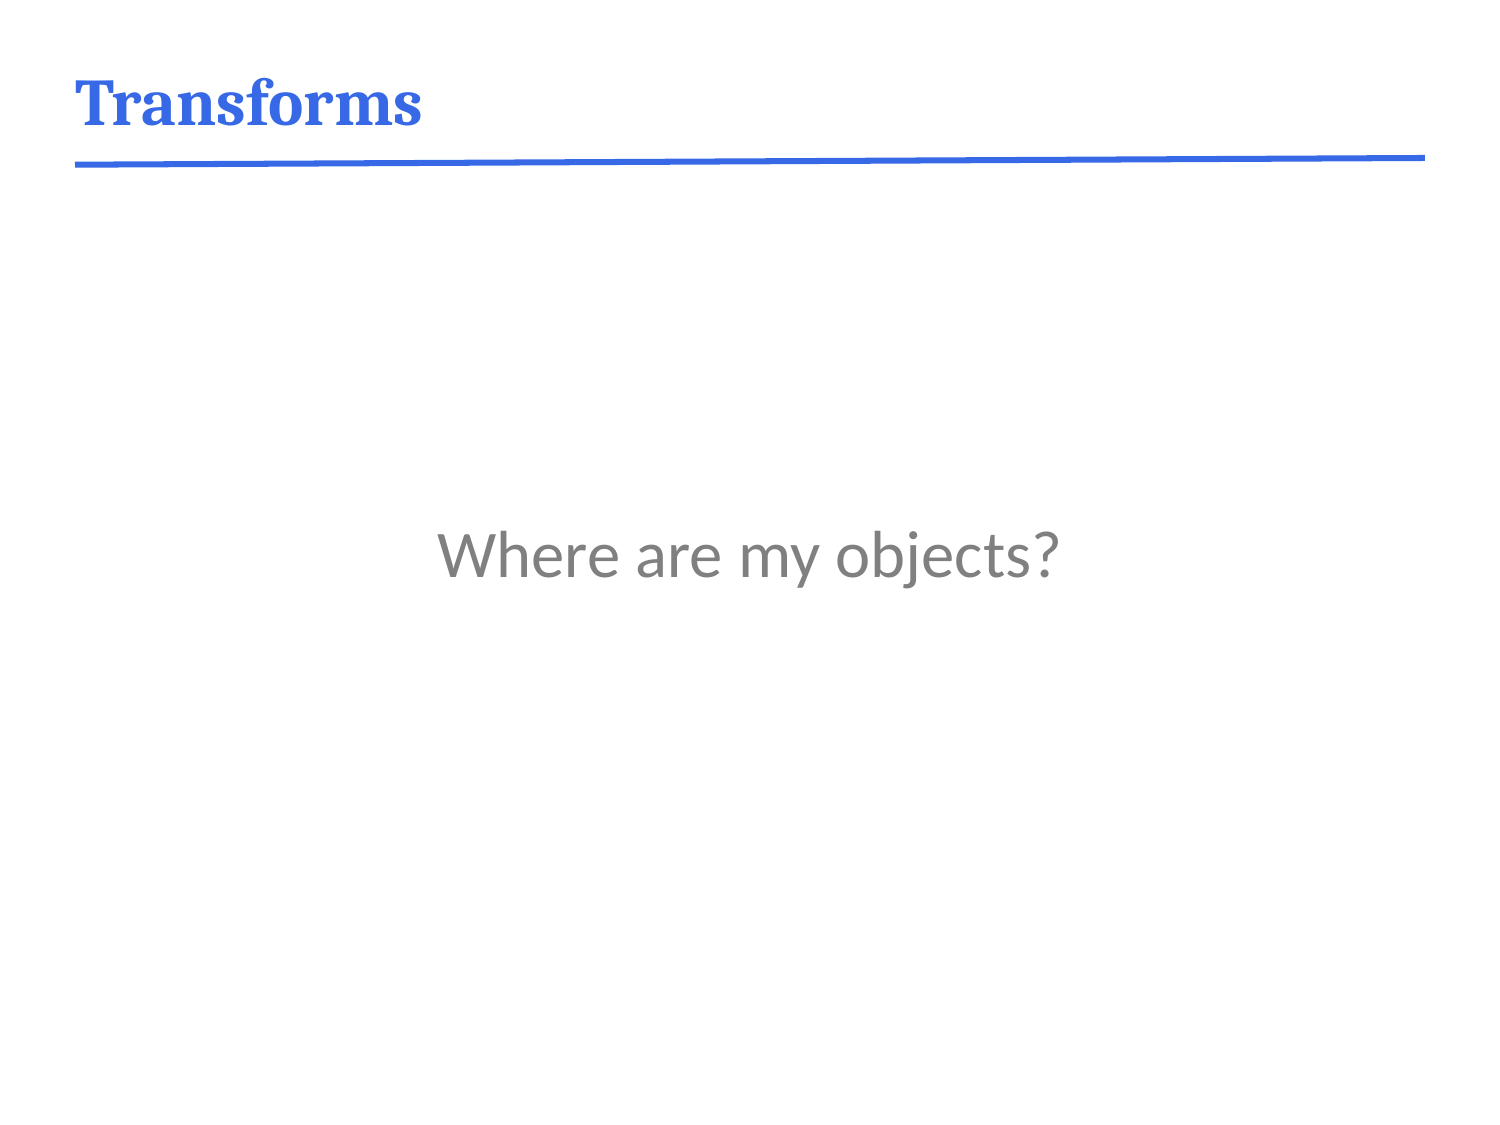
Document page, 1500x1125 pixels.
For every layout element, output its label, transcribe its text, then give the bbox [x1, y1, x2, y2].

title Transforms [75, 9, 1351, 198]
text_box Where are my objects? [75, 503, 1425, 709]
